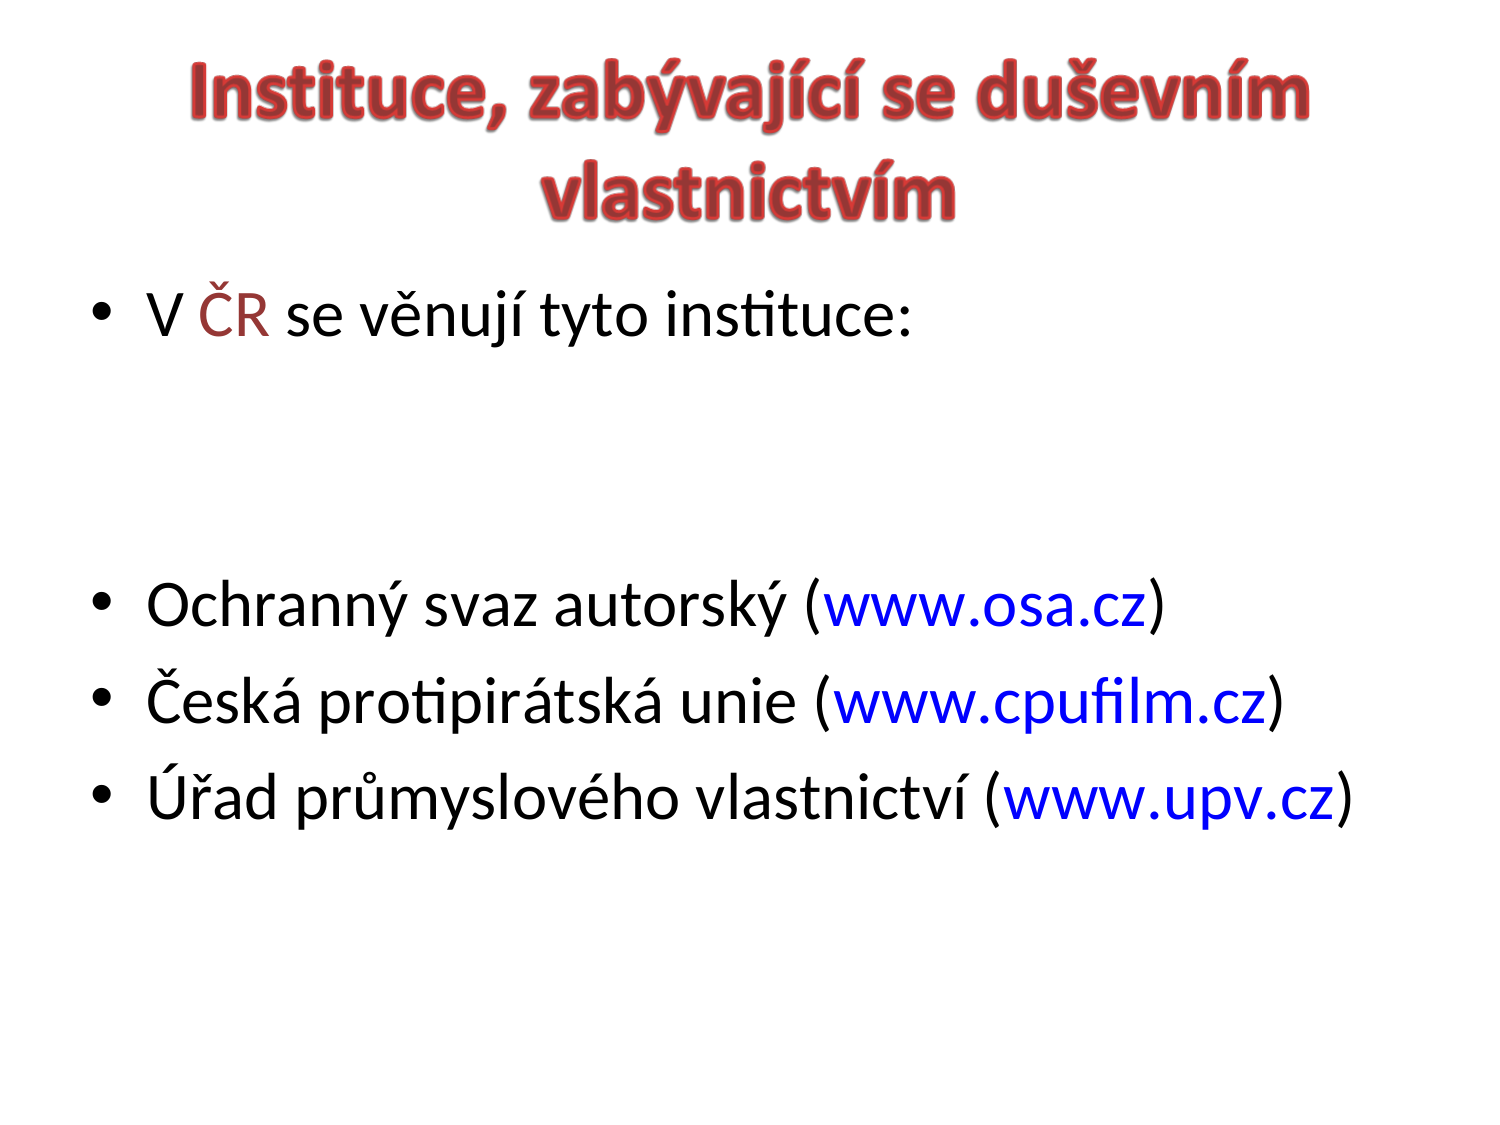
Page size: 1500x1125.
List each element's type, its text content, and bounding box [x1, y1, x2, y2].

list V ČR se věnují tyto instituce: Ochranný svaz autorský (www.osa.cz) Česká protipirátská unie (www.cpufilm.cz) Úřad průmyslového vlastnictví (www.upv.cz) [75, 262, 1426, 1005]
picture [75, 44, 1426, 234]
